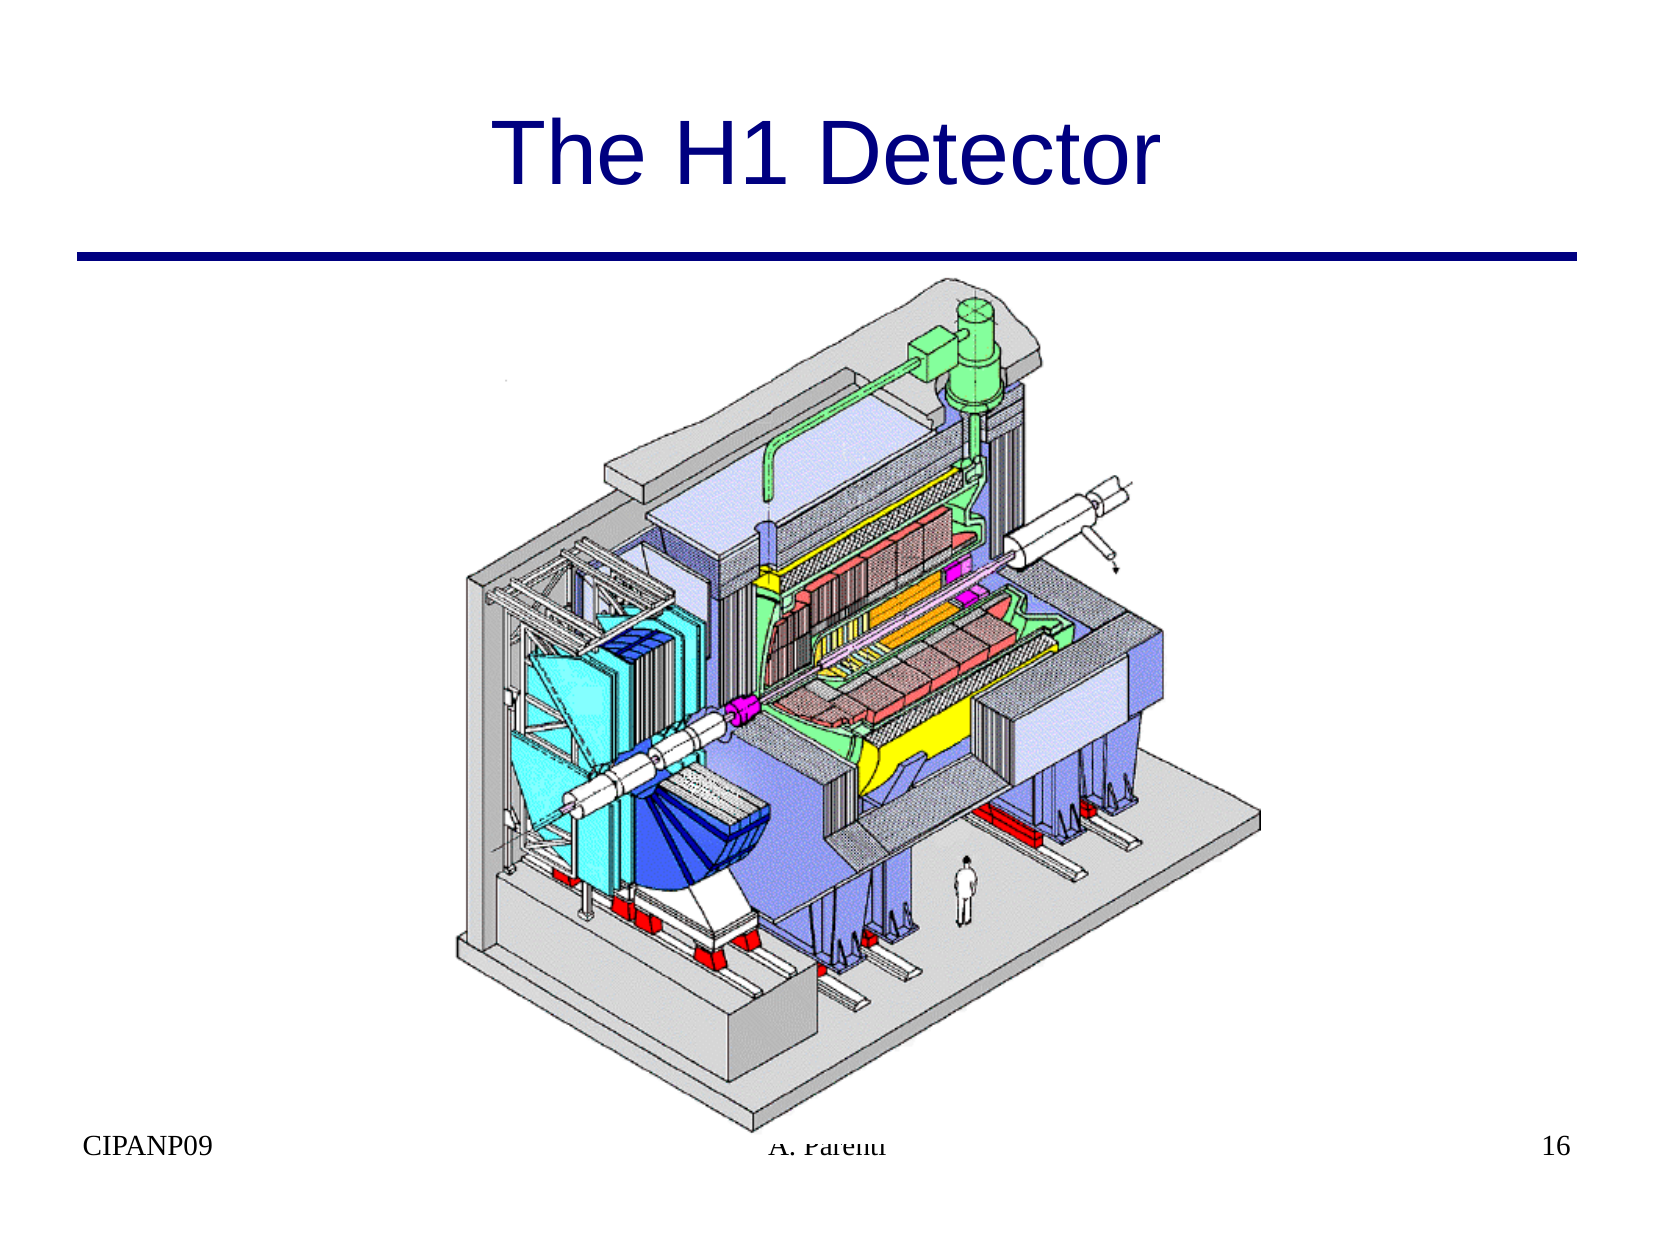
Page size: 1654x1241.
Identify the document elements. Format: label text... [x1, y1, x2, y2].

picture [443, 269, 1261, 1144]
title The H1 Detector [82, 49, 1571, 257]
